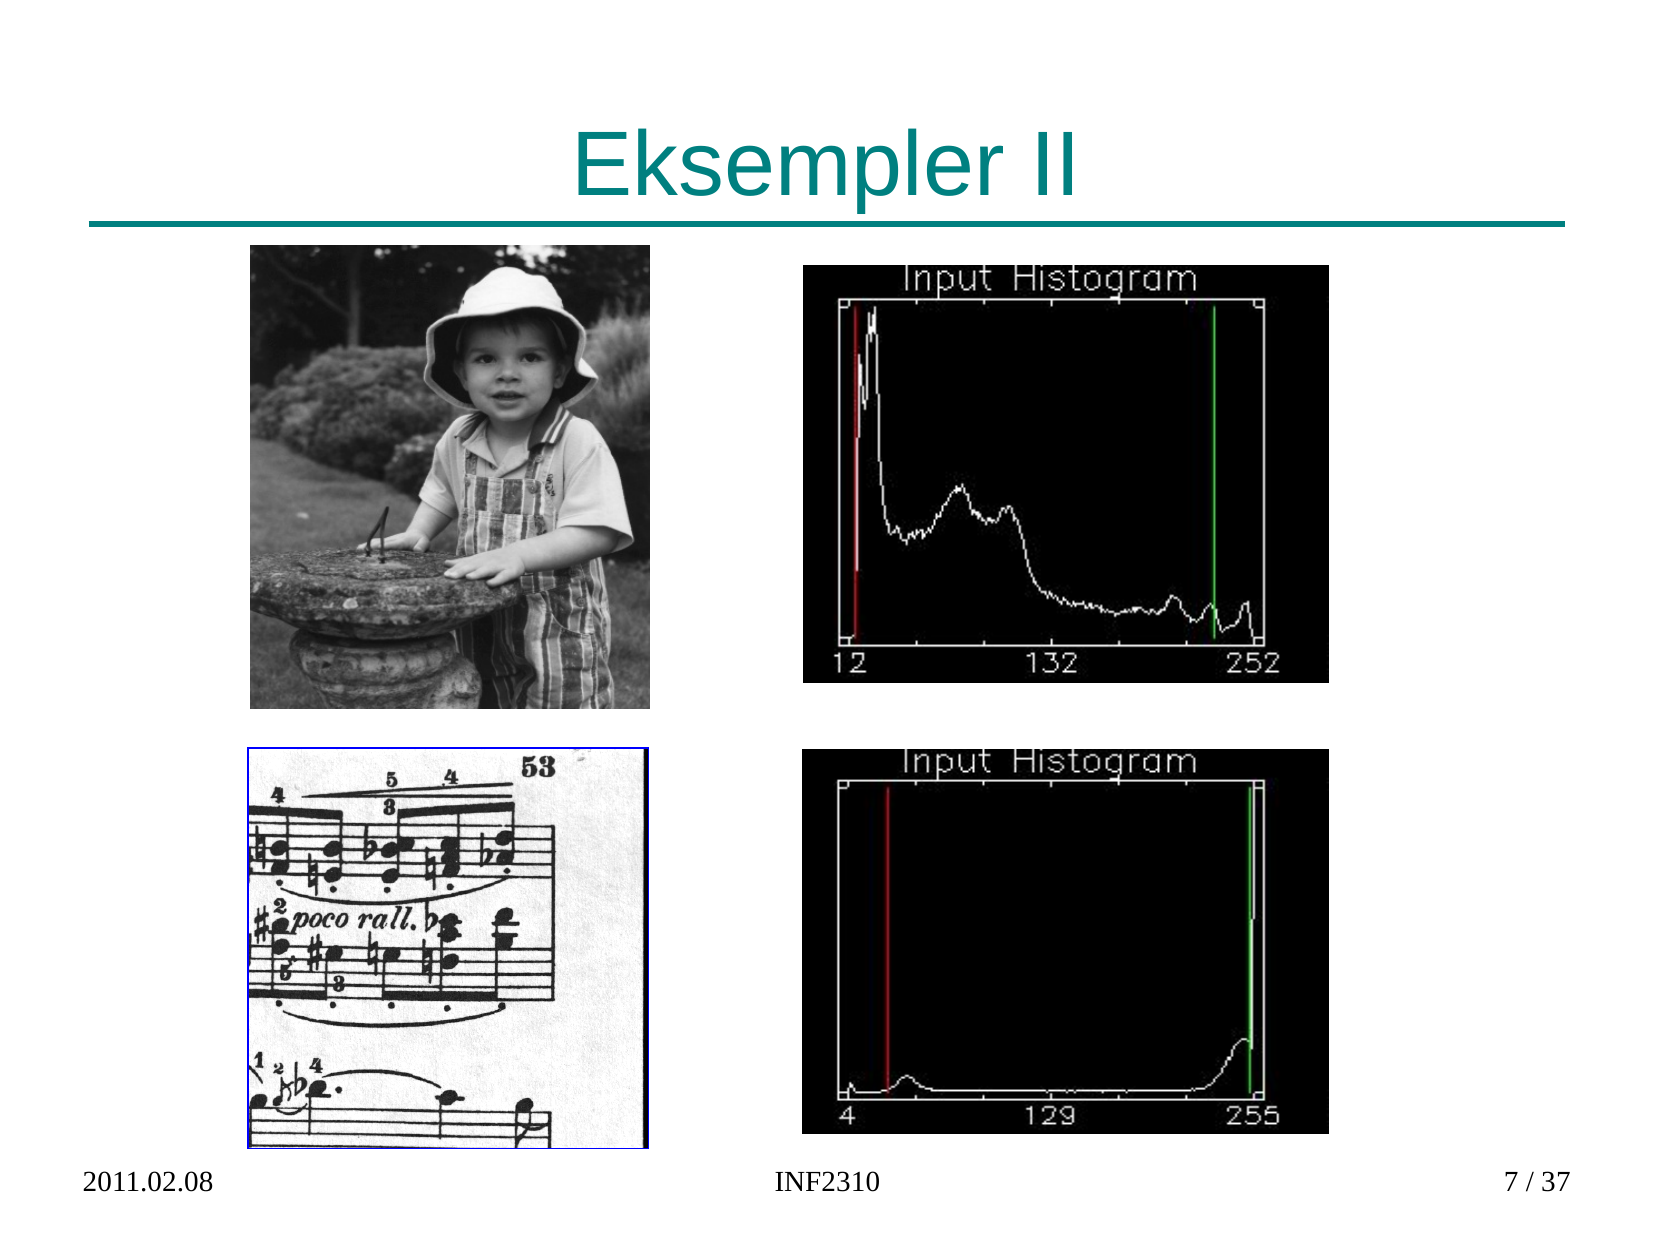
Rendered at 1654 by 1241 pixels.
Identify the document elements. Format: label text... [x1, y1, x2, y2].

picture [802, 749, 1329, 1134]
title Eksempler II [123, 68, 1530, 249]
picture [803, 265, 1329, 683]
picture [248, 748, 648, 1148]
picture [250, 245, 650, 709]
